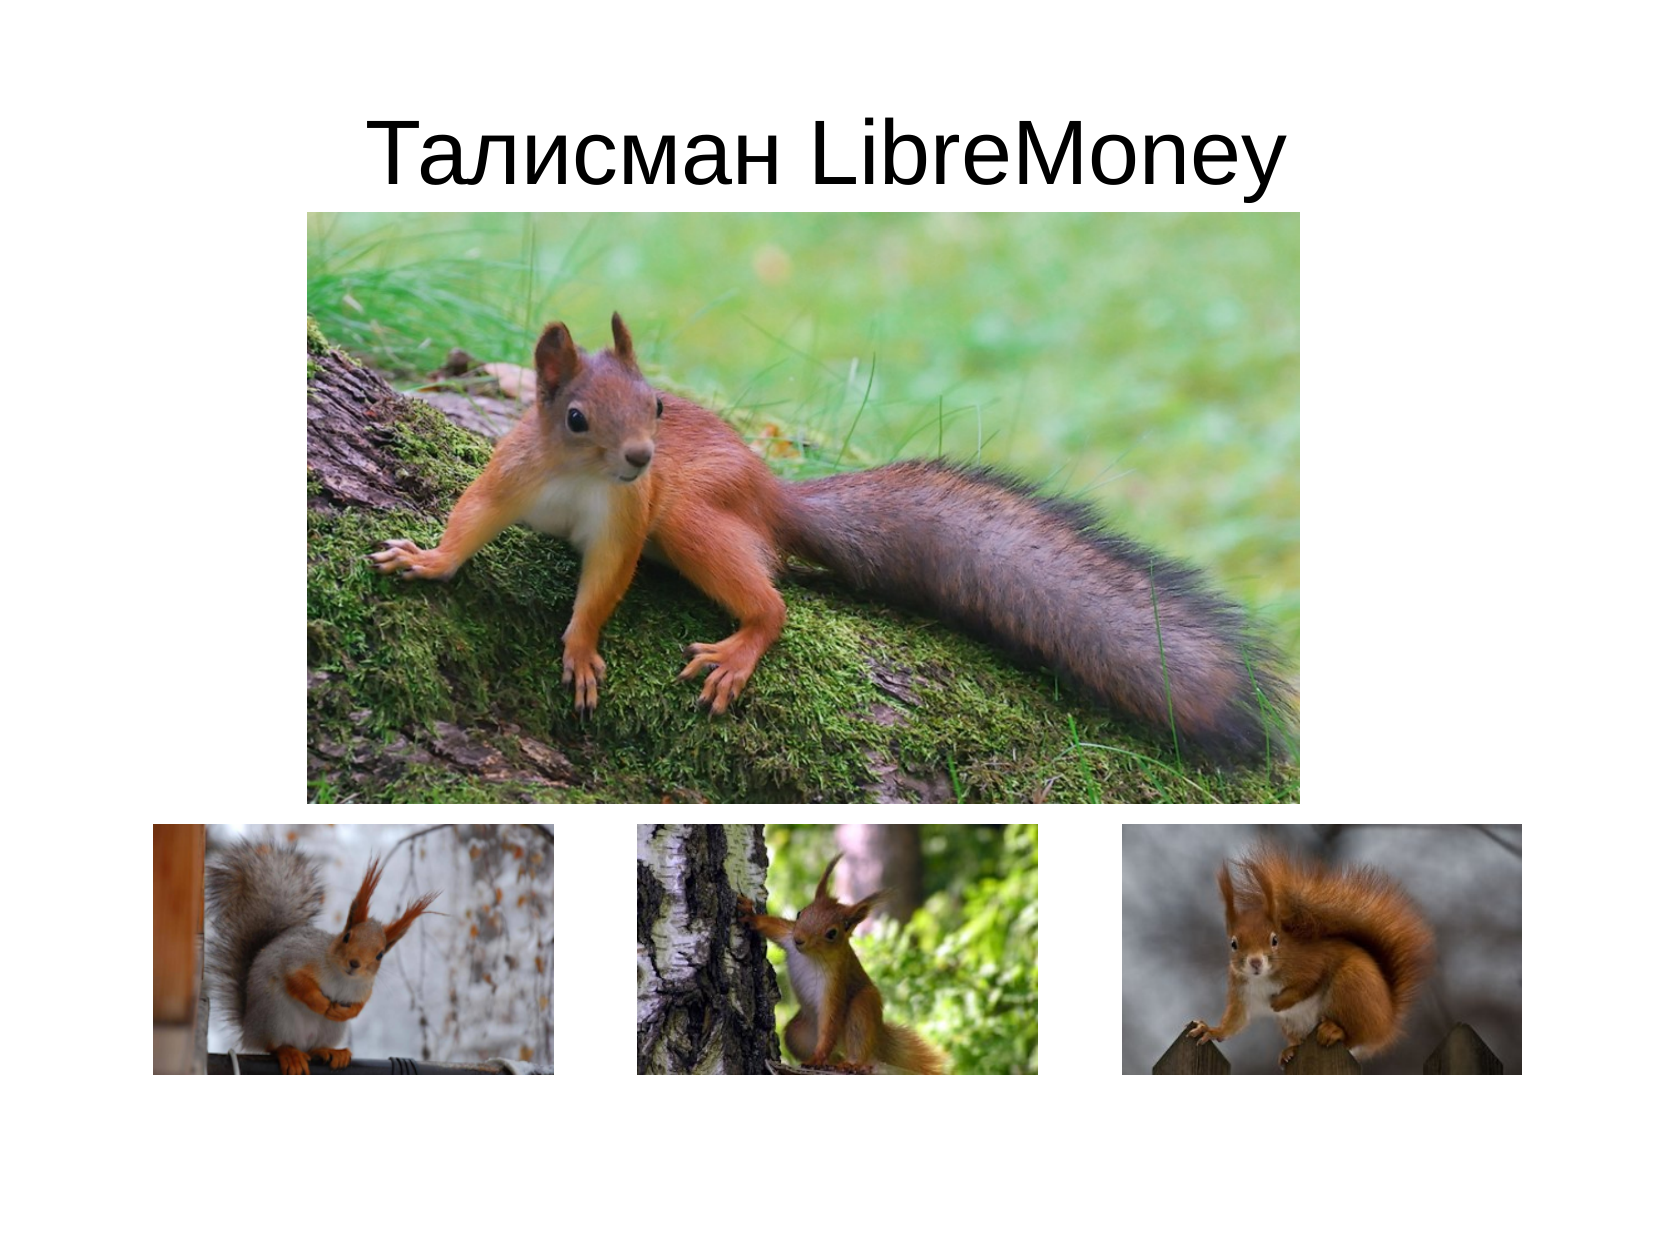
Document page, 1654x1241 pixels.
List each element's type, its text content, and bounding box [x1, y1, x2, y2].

picture [637, 824, 1038, 1075]
title Талисман LibreMoney [82, 49, 1571, 257]
picture [307, 212, 1300, 804]
picture [153, 824, 554, 1075]
picture [1122, 824, 1522, 1075]
